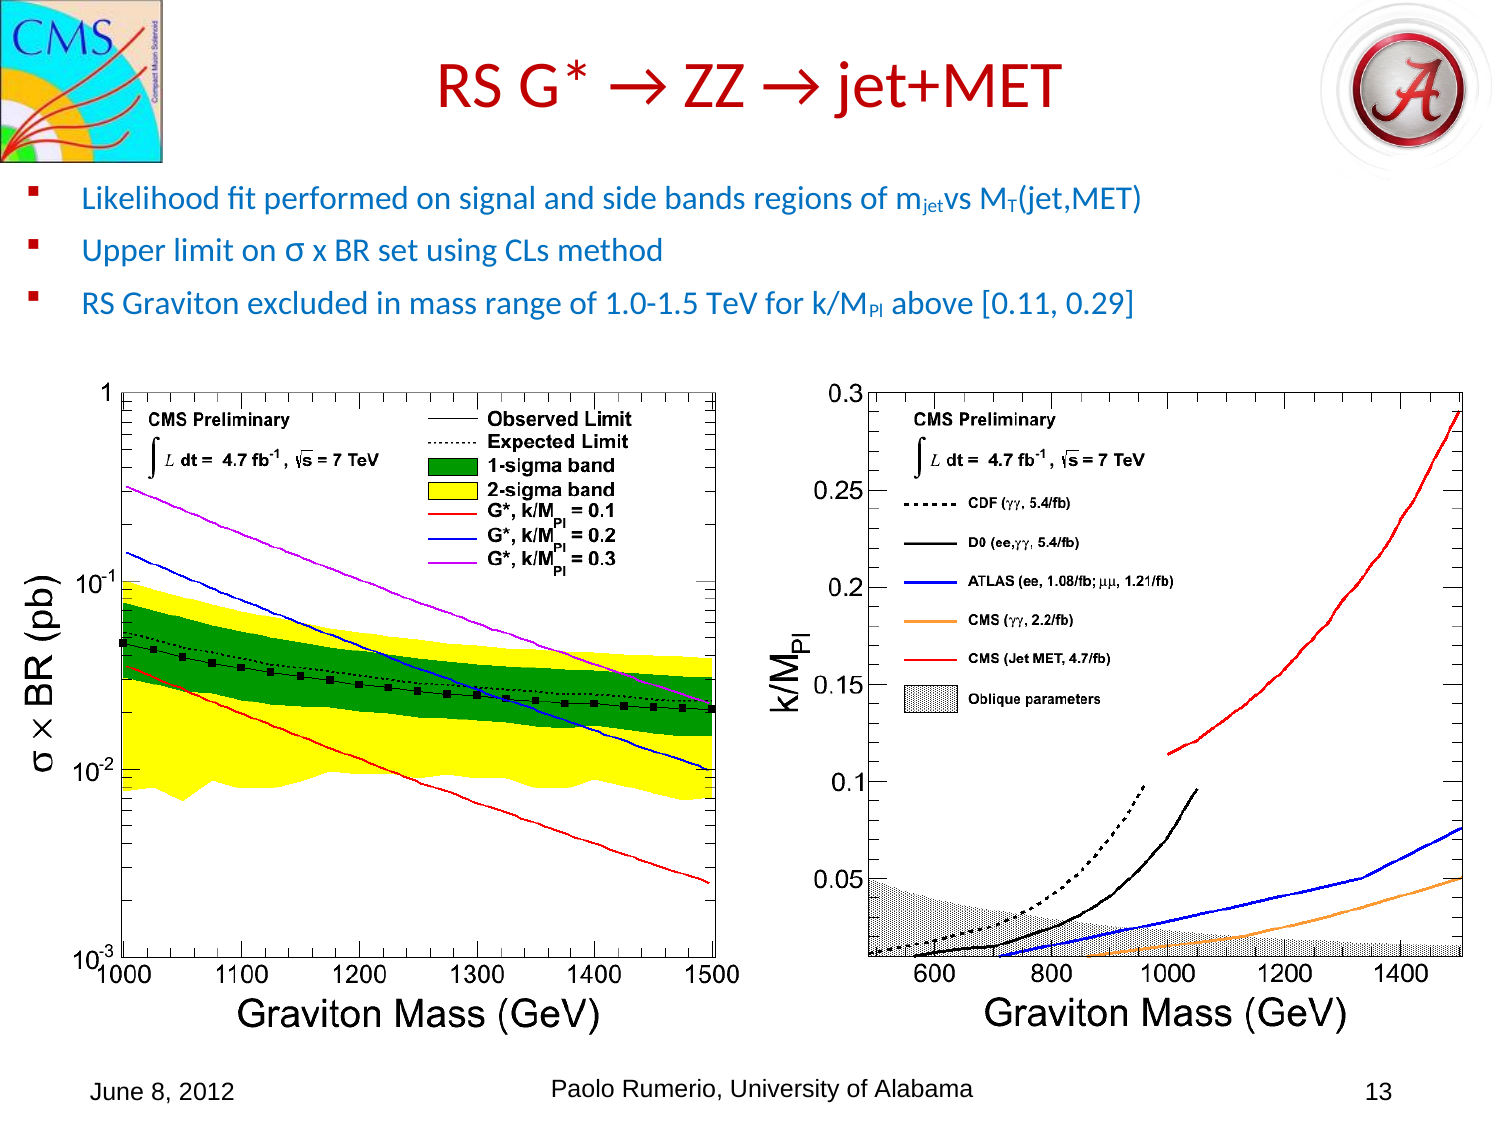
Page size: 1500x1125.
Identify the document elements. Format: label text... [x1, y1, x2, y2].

picture [0, 0, 163, 163]
picture [1, 358, 1499, 1047]
text_box Likelihood fit performed on signal and side bands regions of mjetvs MT(jet,MET) Upper limit on σ x BR set using CLs method RS Graviton excluded in mass range of 1.0-1.5 TeV for k/MPl above [0.11, 0.29] [10, 168, 1471, 358]
text_box RS G* → ZZ → jet+MET [163, 0, 1319, 163]
picture [1319, 0, 1500, 180]
